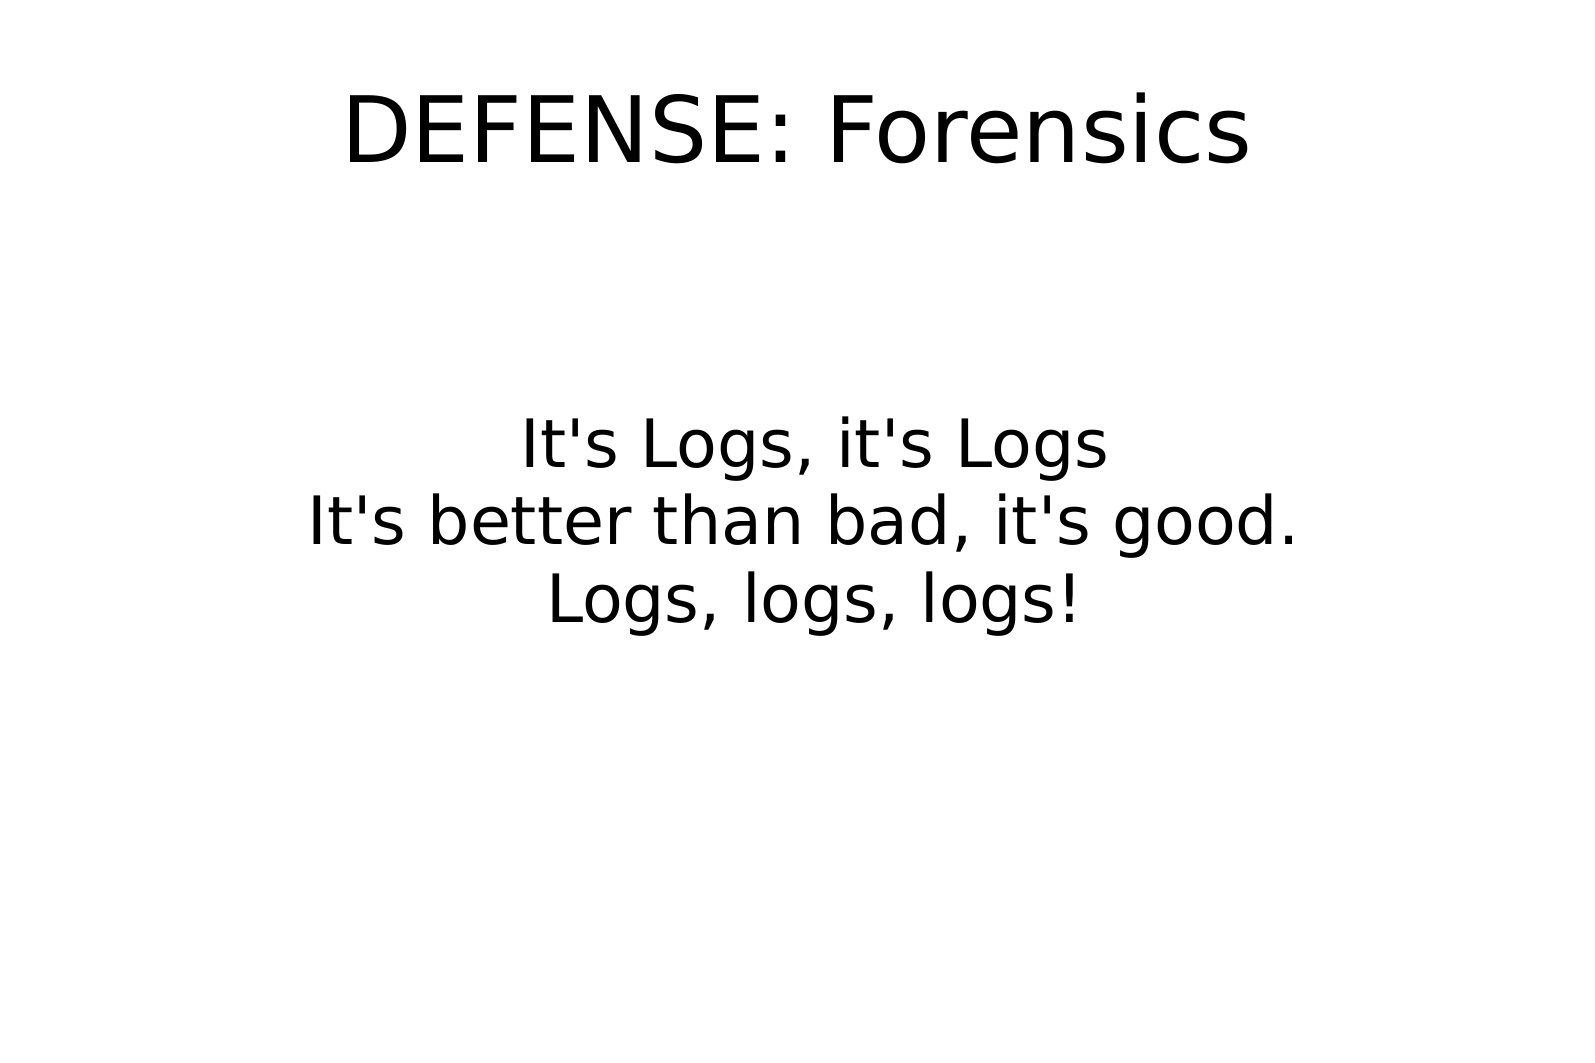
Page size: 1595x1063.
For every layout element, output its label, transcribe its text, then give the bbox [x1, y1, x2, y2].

title DEFENSE: Forensics [79, 49, 1515, 213]
subtitle It's Logs, it's Logs It's better than bad, it's good. Logs, logs, logs! [79, 256, 1515, 943]
